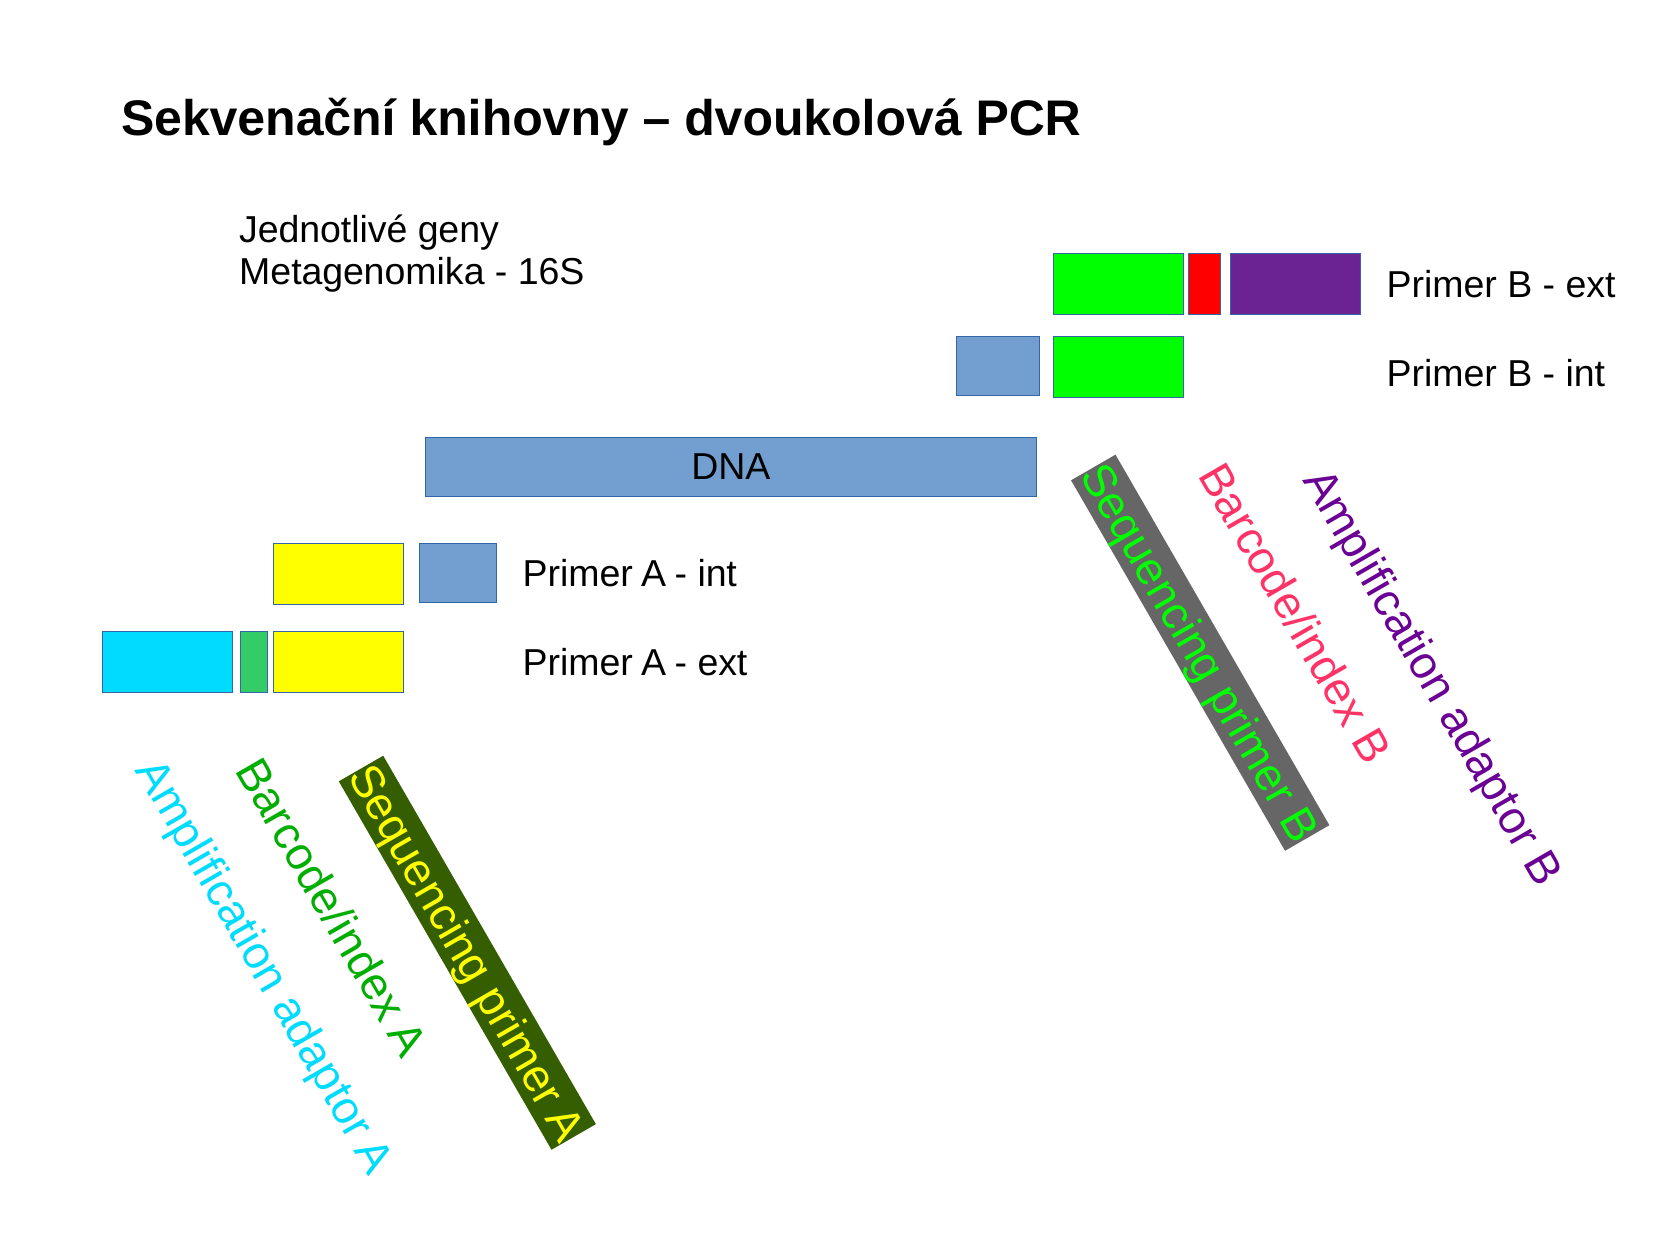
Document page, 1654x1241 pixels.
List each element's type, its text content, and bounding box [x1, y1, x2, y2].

text_box [102, 631, 233, 693]
text_box [273, 631, 404, 693]
text_box [1230, 253, 1361, 315]
text_box Sekvenační knihovny – dvoukolová PCR [106, 82, 1276, 154]
text_box Barcode/index A [168, 733, 502, 1194]
text_box Barcode/index B [1175, 438, 1465, 873]
text_box [1188, 253, 1221, 315]
text_box [273, 543, 404, 605]
text_box Jednotlivé geny Metagenomika - 16S [224, 200, 600, 300]
text_box Amplification adaptor B [1279, 443, 1641, 1002]
text_box [956, 336, 1040, 396]
text_box Sequencing primer A [314, 739, 641, 1227]
text_box [240, 631, 268, 693]
text_box Amplification adaptor A [100, 733, 449, 1241]
text_box Primer B - int [1371, 344, 1621, 402]
text_box [1053, 336, 1184, 398]
text_box [419, 543, 497, 603]
text_box Primer A - int [507, 545, 752, 603]
text_box Primer A - ext [507, 634, 763, 691]
text_box Sequencing primer B [1036, 438, 1364, 915]
text_box DNA [425, 437, 1037, 497]
text_box Primer B - ext [1371, 256, 1631, 313]
text_box [1053, 253, 1184, 315]
